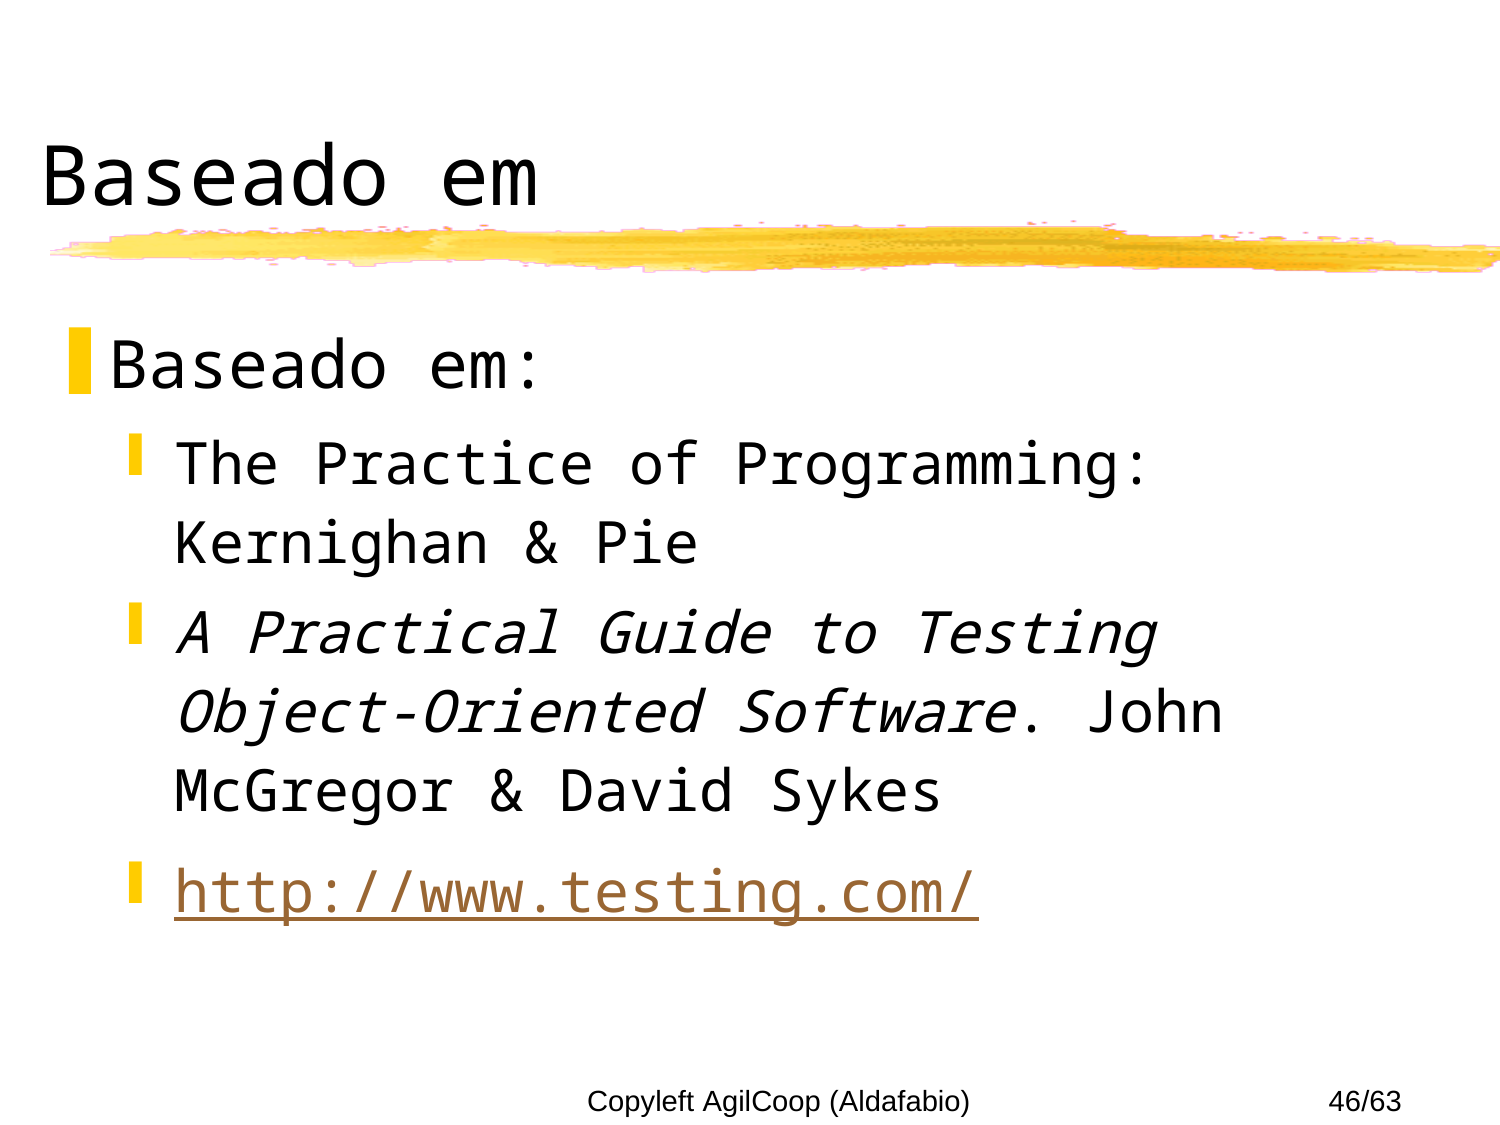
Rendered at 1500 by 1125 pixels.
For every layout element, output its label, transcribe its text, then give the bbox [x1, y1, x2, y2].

picture [50, 215, 1500, 284]
list Baseado em: The Practice of Programming: Kernighan & Pie A Practical Guide to Testing Object-Oriented Software. John McGregor & David Sykes http://www.testing.com/ [37, 309, 1417, 1034]
title Baseado em [24, 74, 1488, 238]
